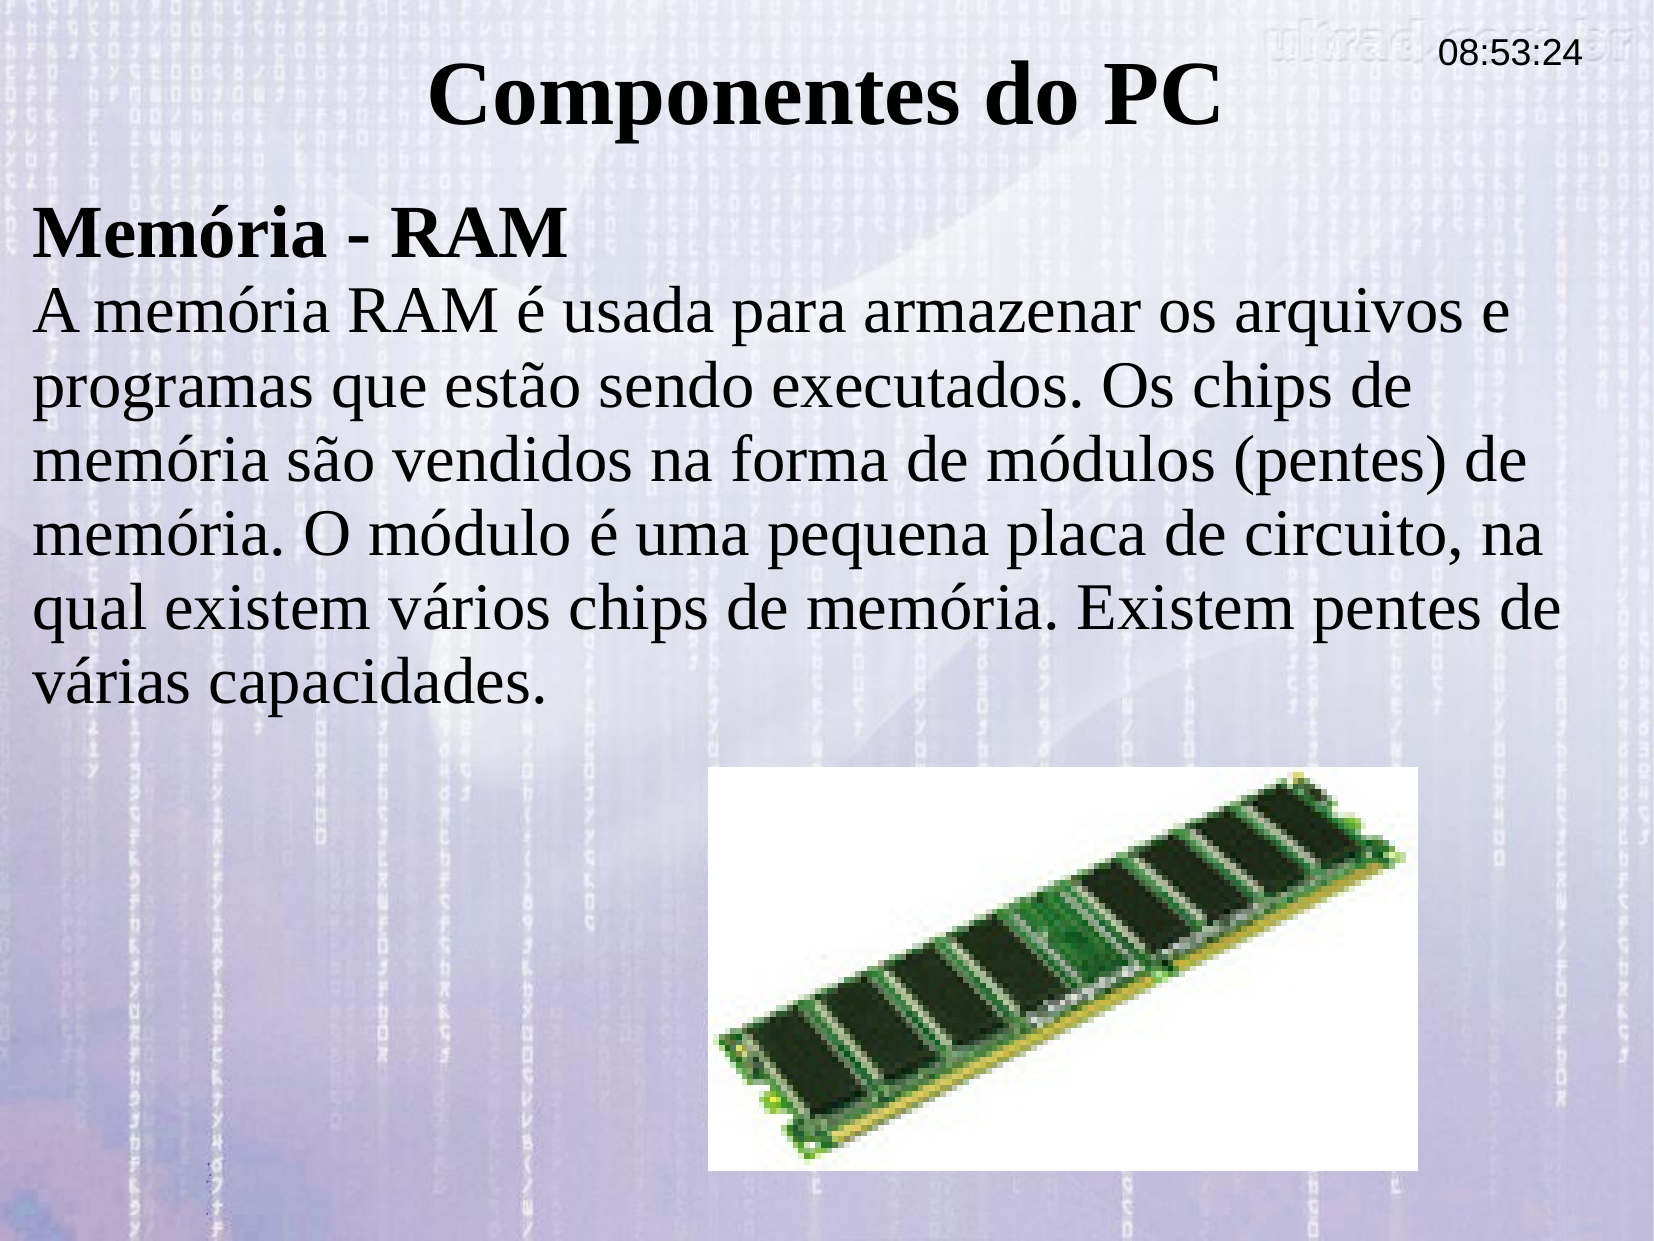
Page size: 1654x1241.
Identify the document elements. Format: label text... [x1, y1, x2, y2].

text_box Componentes do PC [29, 35, 1625, 171]
text_box Memória - RAM A memória RAM é usada para armazenar os arquivos e programas que estão sendo executados. Os chips de memória são vendidos na forma de módulos (pentes) de memória. O módulo é uma pequena placa de circuito, na qual existem vários chips de memória. Existem pentes de várias capacidades. [17, 183, 1625, 781]
picture [0, 0, 1654, 1241]
text_box 09:59:01 [1423, 23, 1631, 94]
